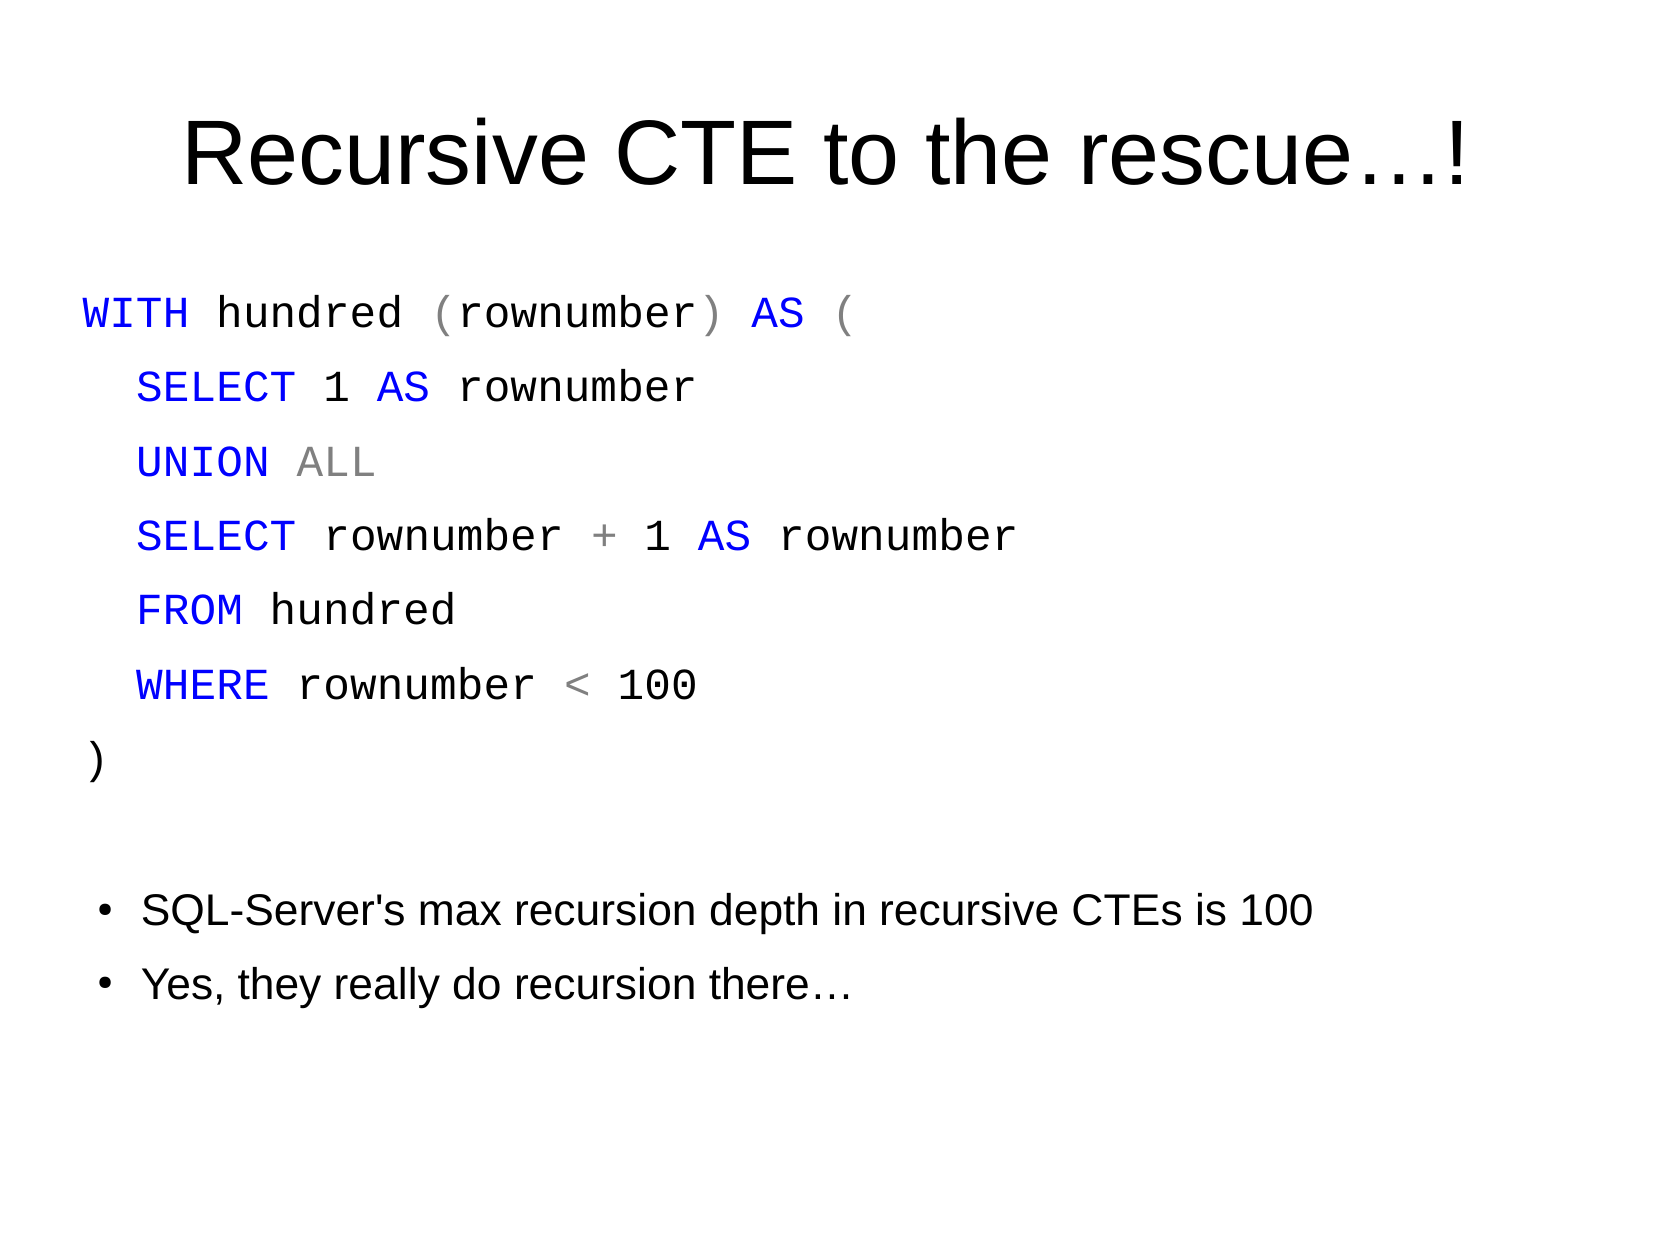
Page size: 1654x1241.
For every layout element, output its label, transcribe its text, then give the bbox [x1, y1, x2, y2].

list WITH hundred (rownumber) AS ( SELECT 1 AS rownumber UNION ALL SELECT rownumber + 1 AS rownumber FROM hundred WHERE rownumber < 100 ) SQL-Server's max recursion depth in recursive CTEs is 100 Yes, they really do recursion there… [82, 290, 1571, 1010]
title Recursive CTE to the rescue…! [82, 49, 1571, 257]
